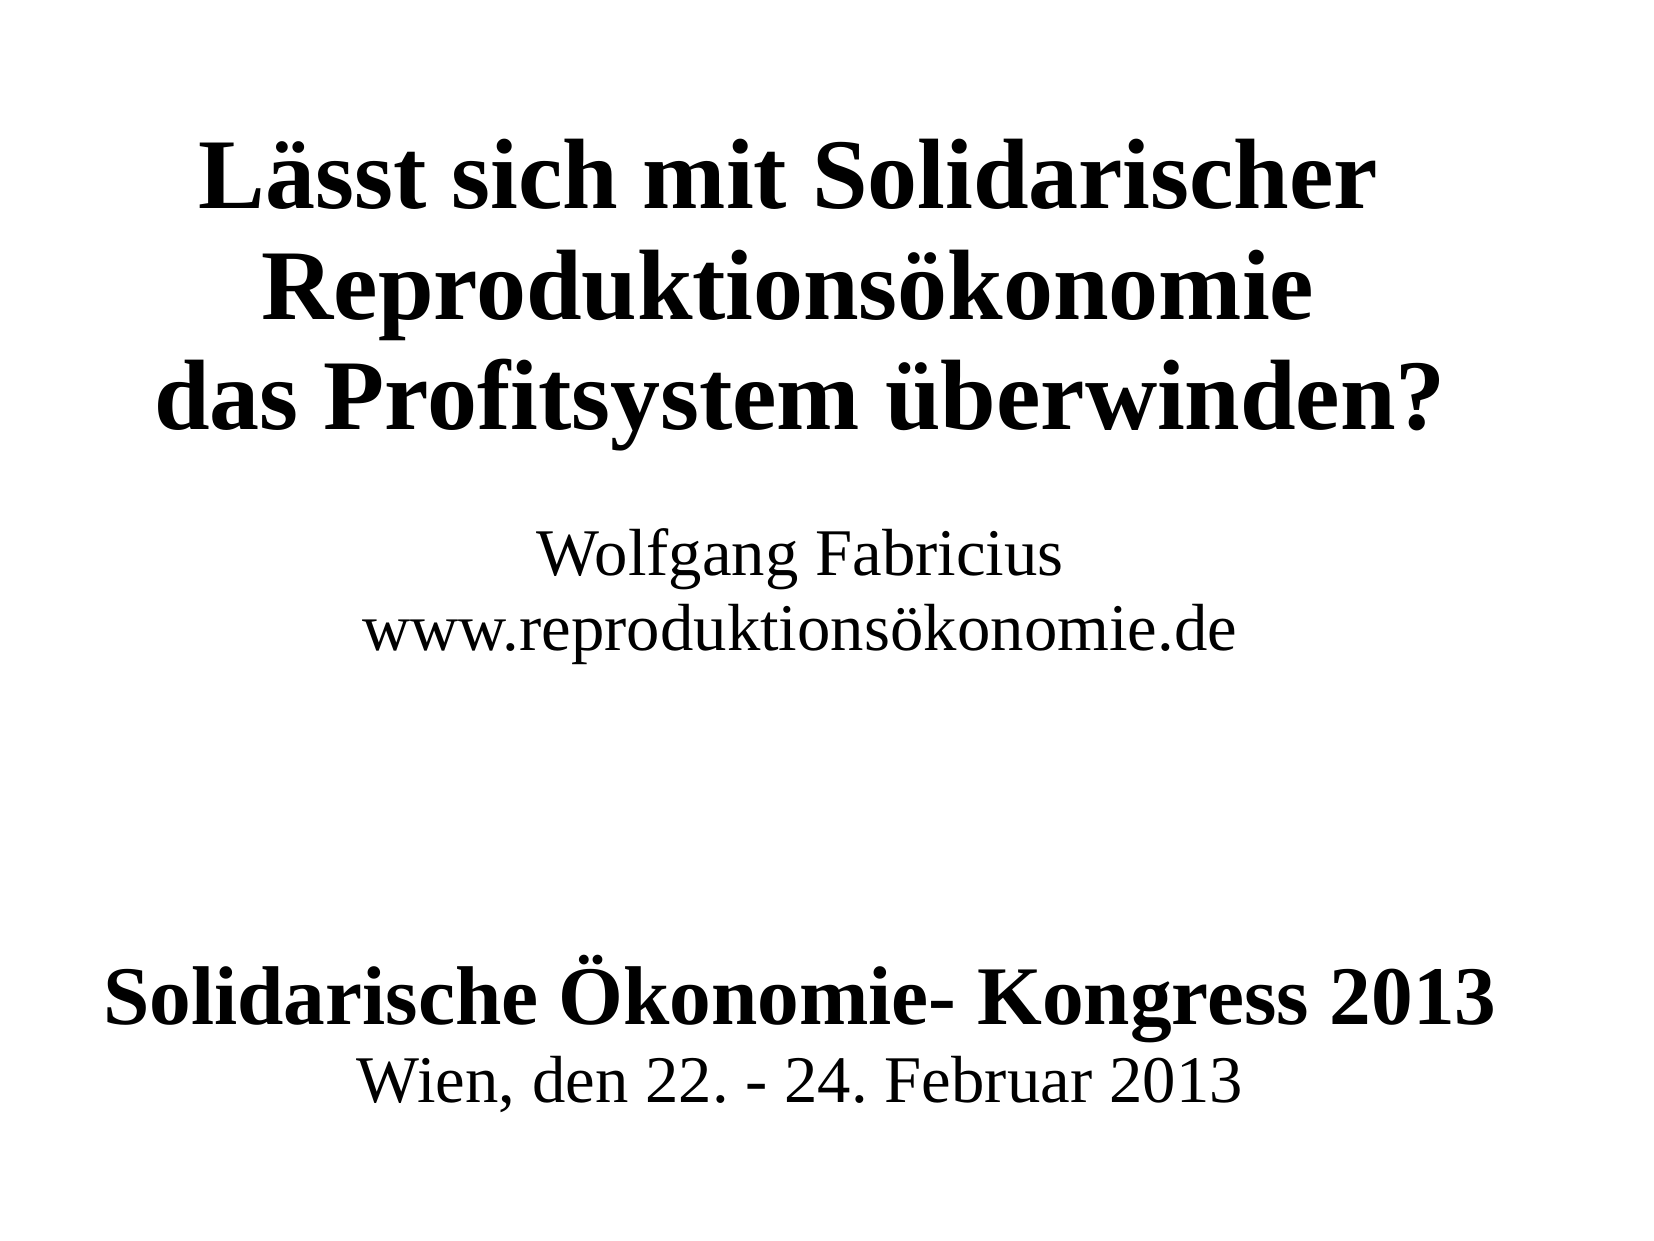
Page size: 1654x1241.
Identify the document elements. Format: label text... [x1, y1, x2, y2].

text_box Lässt sich mit Solidarischer Reproduktionsökonomie das Profitsystem überwinden? Wolfgang Fabricius www.reproduktionsökonomie.de Solidarische Ökonomie- Kongress 2013 Wien, den 22. - 24. Februar 2013 [88, 112, 1536, 1125]
